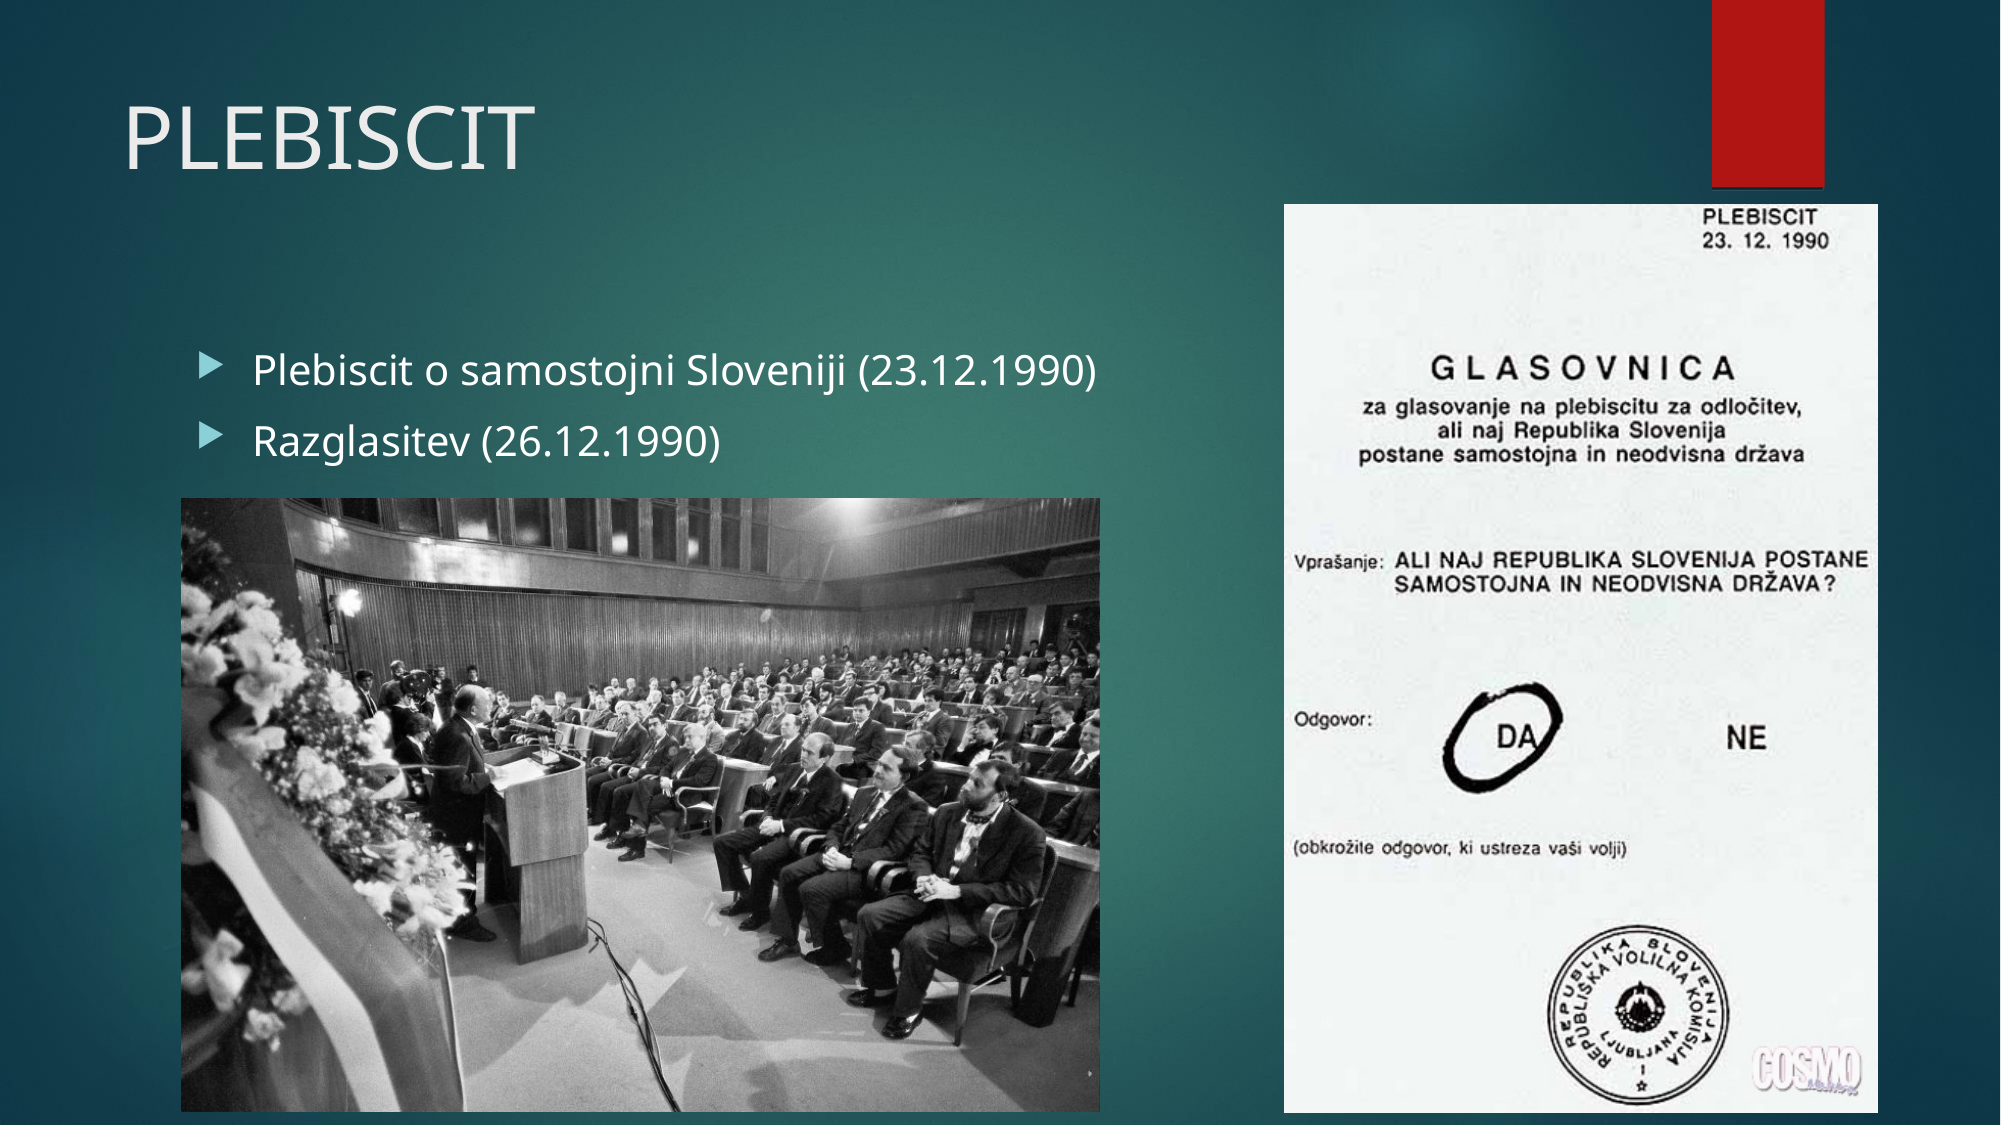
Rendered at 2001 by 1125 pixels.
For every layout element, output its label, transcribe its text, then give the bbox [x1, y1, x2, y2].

picture [0, 0, 2001, 1125]
list Plebiscit o samostojni Sloveniji (23.12.1990) Razglasitev (26.12.1990) [181, 336, 1284, 1025]
title PLEBISCIT [106, 74, 1649, 304]
